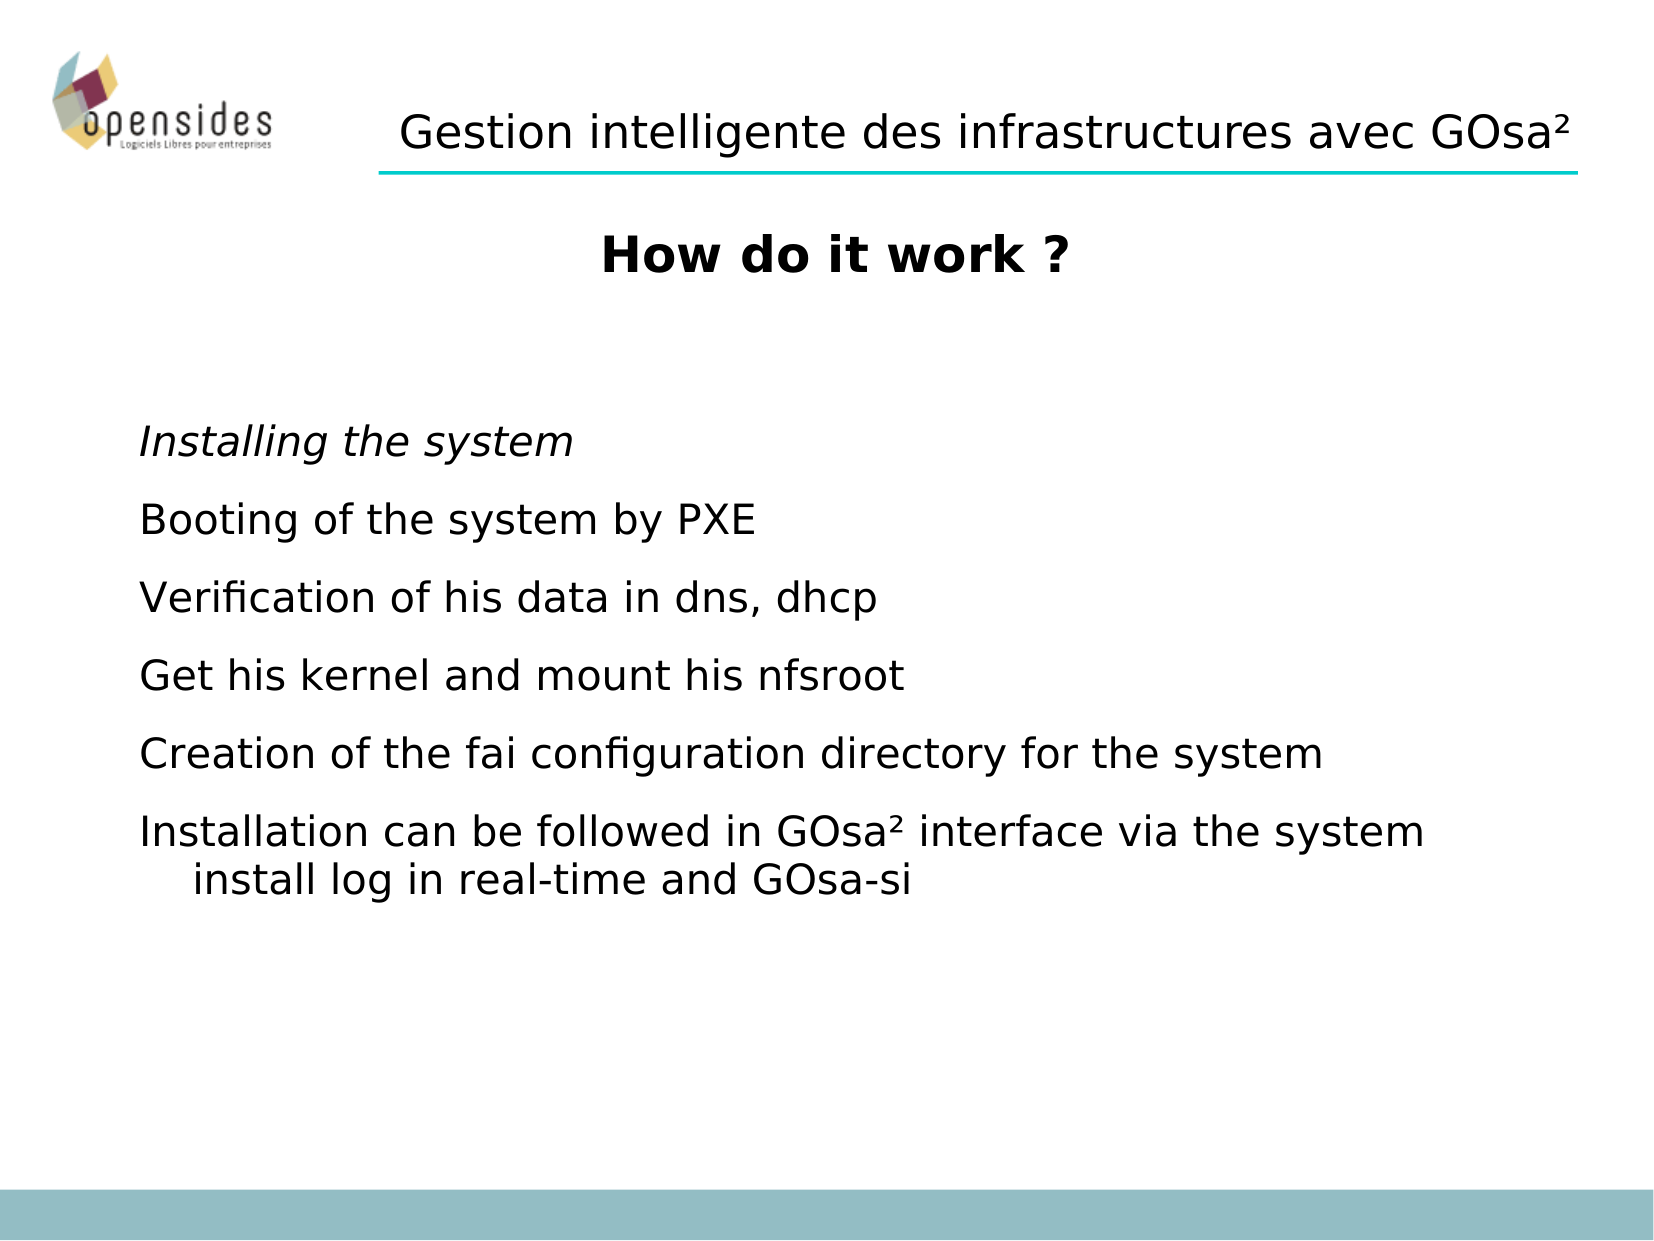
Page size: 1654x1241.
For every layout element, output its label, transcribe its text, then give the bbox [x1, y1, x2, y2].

text_box [0, 1189, 1654, 1241]
text_box [378, 171, 1578, 175]
picture [22, 30, 308, 187]
list How do it work ? Installing the system Booting of the system by PXE Verification of his data in dns, dhcp Get his kernel and mount his nfsroot Creation of the fai configuration directory for the system Installation can be followed in GOsa² interface via the system install log in real-time and GOsa-si [121, 226, 1534, 905]
text_box Gestion intelligente des infrastructures avec GOsa² [317, 98, 1654, 167]
